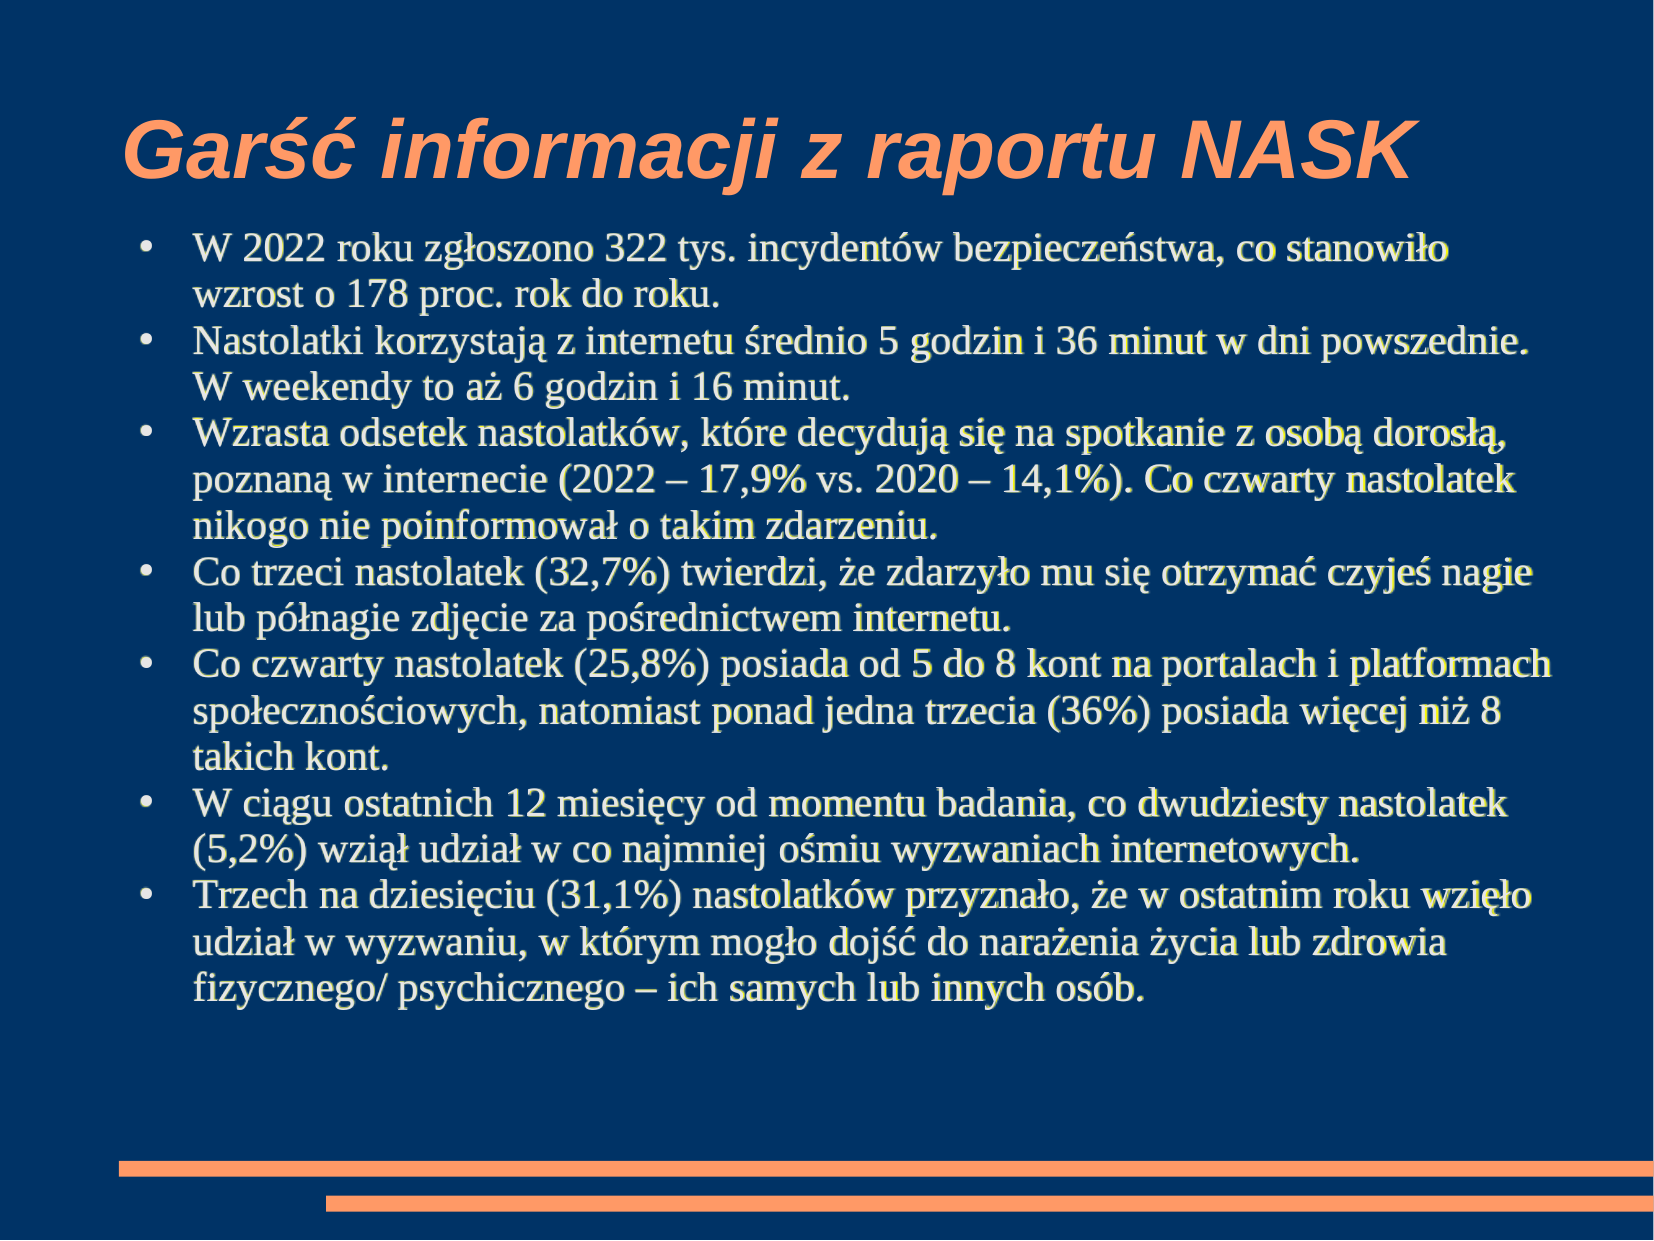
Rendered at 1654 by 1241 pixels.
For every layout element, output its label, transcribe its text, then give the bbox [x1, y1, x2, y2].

list W 2022 roku zgłoszono 322 tys. incydentów bezpieczeństwa, co stanowiło wzrost o 178 proc. rok do roku. Nastolatki korzystają z internetu średnio 5 godzin i 36 minut w dni powszednie. W weekendy to aż 6 godzin i 16 minut. Wzrasta odsetek nastolatków, które decydują się na spotkanie z osobą dorosłą, poznaną w internecie (2022 – 17,9% vs. 2020 – 14,1%). Co czwarty nastolatek nikogo nie poinformował o takim zdarzeniu. Co trzeci nastolatek (32,7%) twierdzi, że zdarzyło mu się otrzymać czyjeś nagie lub półnagie zdjęcie za pośrednictwem internetu. Co czwarty nastolatek (25,8%) posiada od 5 do 8 kont na portalach i platformach społecznościowych, natomiast ponad jedna trzecia (36%) posiada więcej niż 8 takich kont. W ciągu ostatnich 12 miesięcy od momentu badania, co dwudziesty nastolatek (5,2%) wziął udział w co najmniej ośmiu wyzwaniach internetowych. Trzech na dziesięciu (31,1%) nastolatków przyznało, że w ostatnim roku wzięło udział w wyzwaniu, w którym mogło dojść do narażenia życia lub zdrowia fizycznego/ psychicznego – ich samych lub innych osób. [121, 224, 1561, 1146]
title Garść informacji z raportu NASK [121, 46, 1534, 224]
